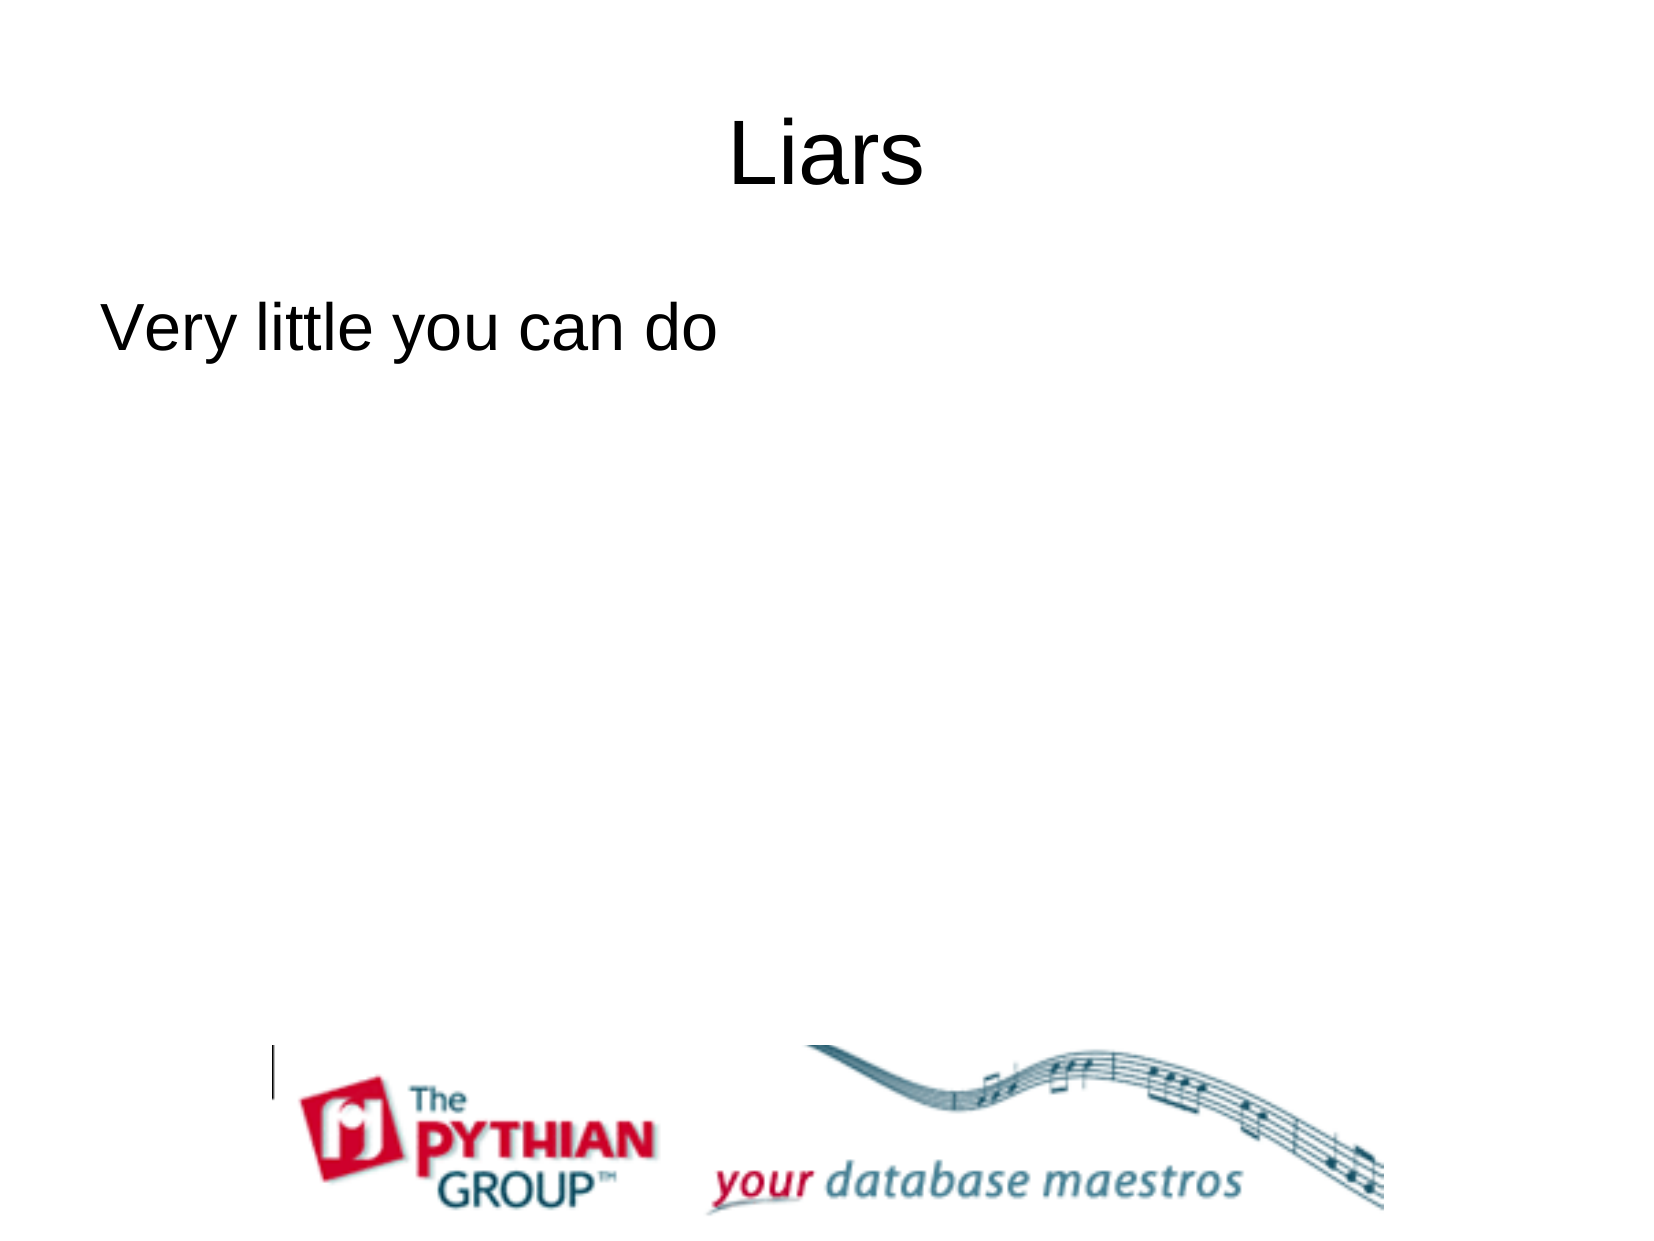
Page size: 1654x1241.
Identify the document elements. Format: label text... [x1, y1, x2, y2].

list Very little you can do [82, 290, 1571, 1094]
title Liars [82, 56, 1571, 250]
picture [272, 1094, 1384, 1241]
